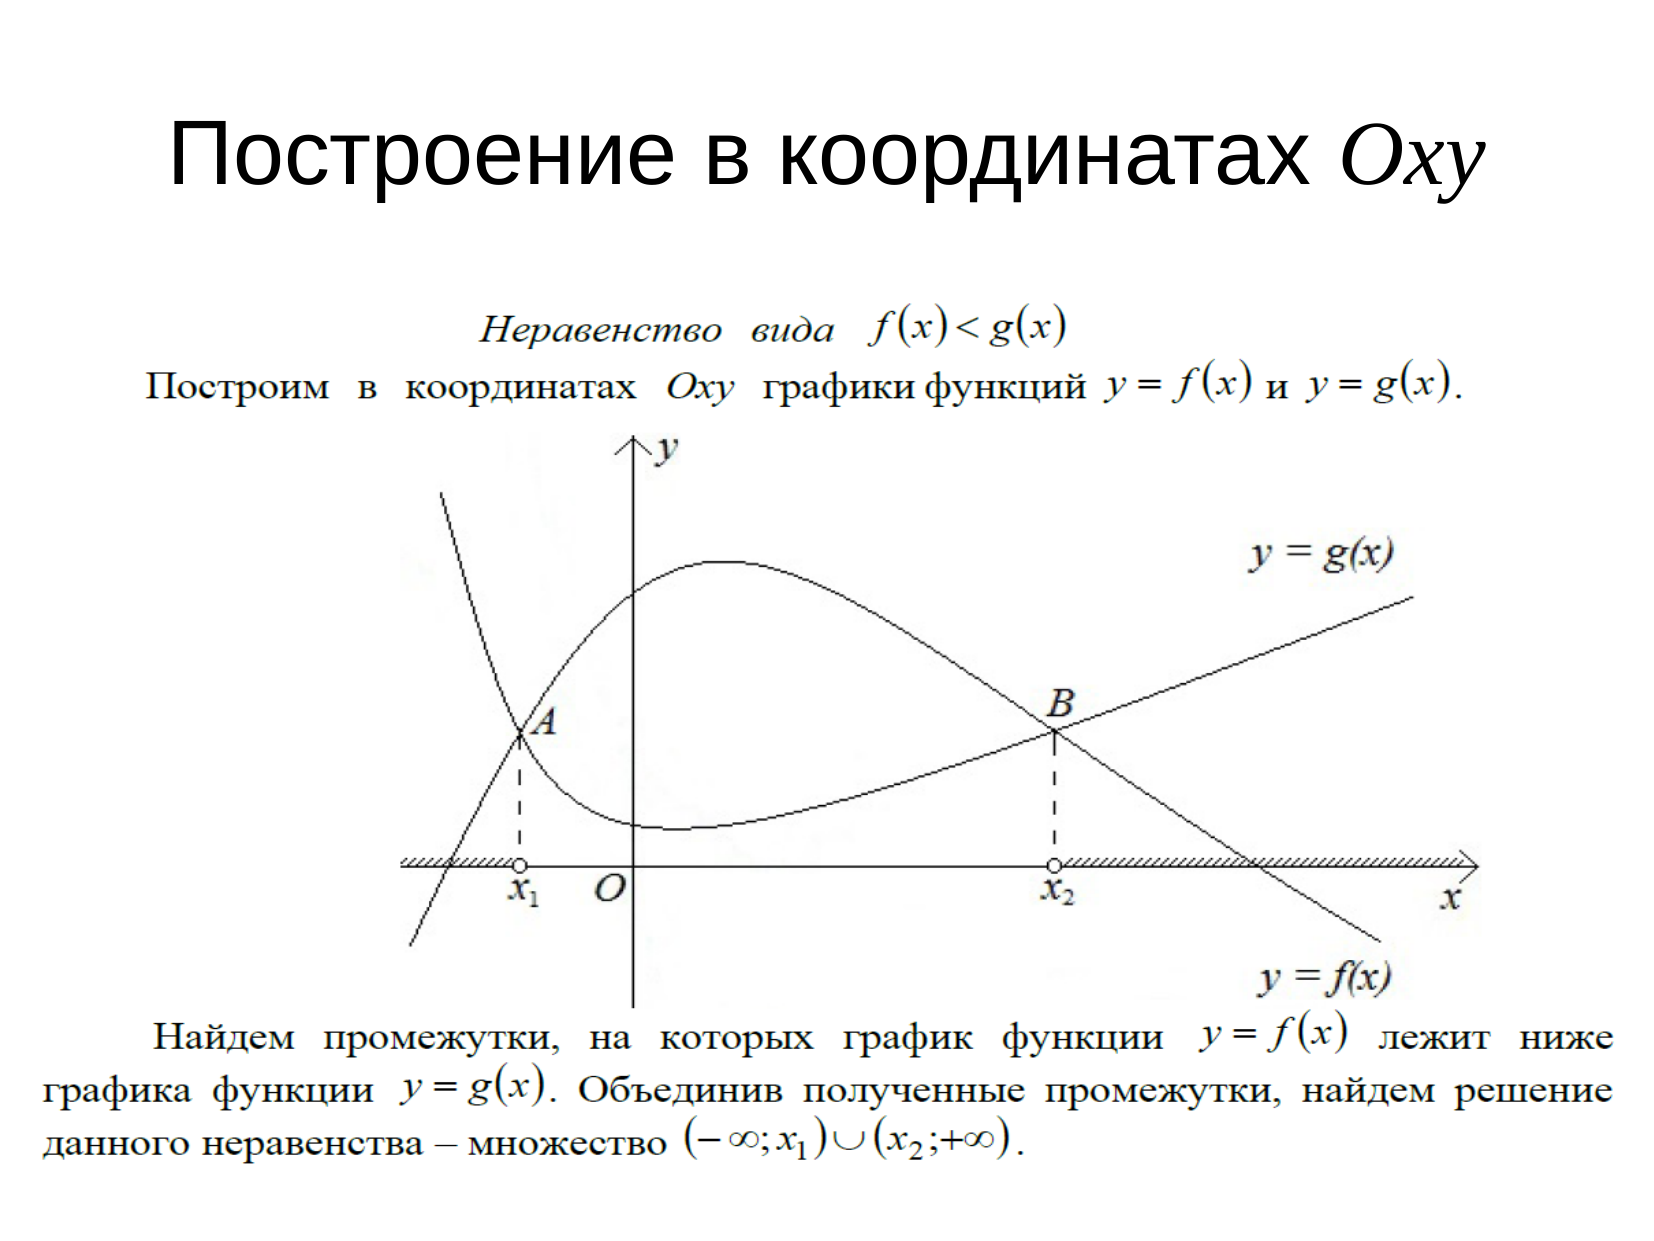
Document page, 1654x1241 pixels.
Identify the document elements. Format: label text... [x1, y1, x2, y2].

title Построение в координатах Oxy [82, 49, 1571, 257]
picture [29, 290, 1625, 1182]
